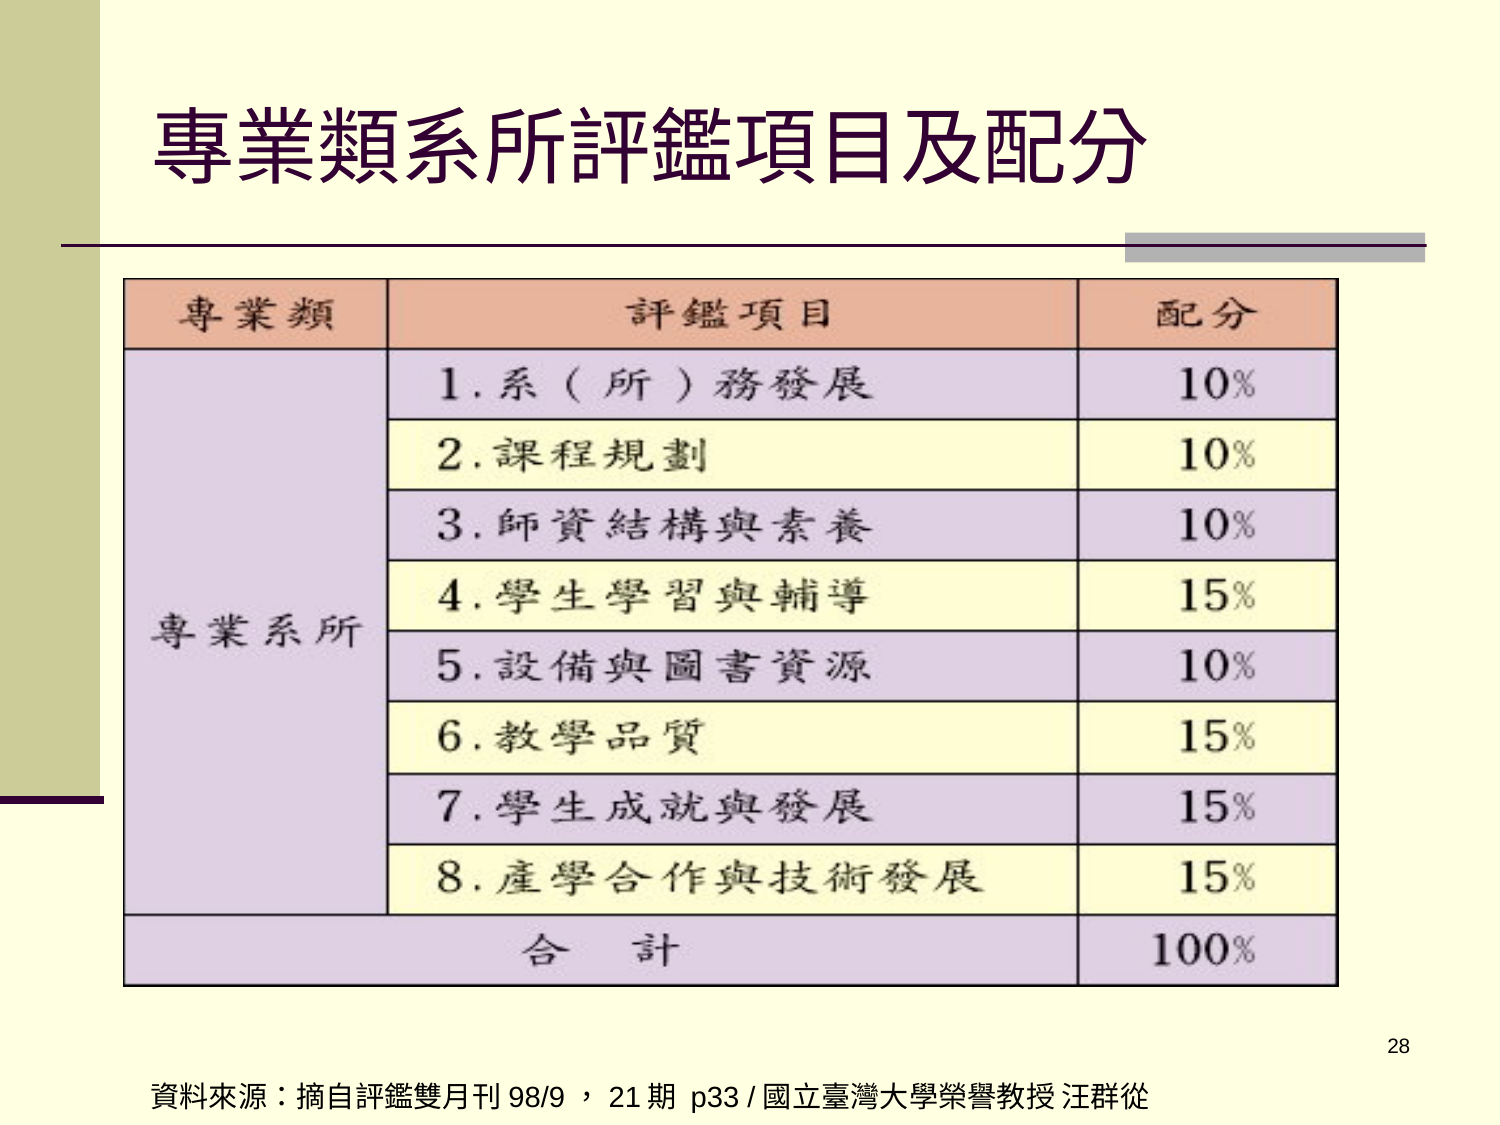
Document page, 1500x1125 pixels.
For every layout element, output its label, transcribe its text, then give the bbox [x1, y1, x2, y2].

picture [123, 278, 1339, 987]
title 專業類系所評鑑項目及配分 [136, 66, 1412, 222]
text_box 資料來源：摘自評鑑雙月刊98/9，21期 p33 /國立臺灣大學榮譽教授 汪群從 [135, 1070, 1188, 1121]
